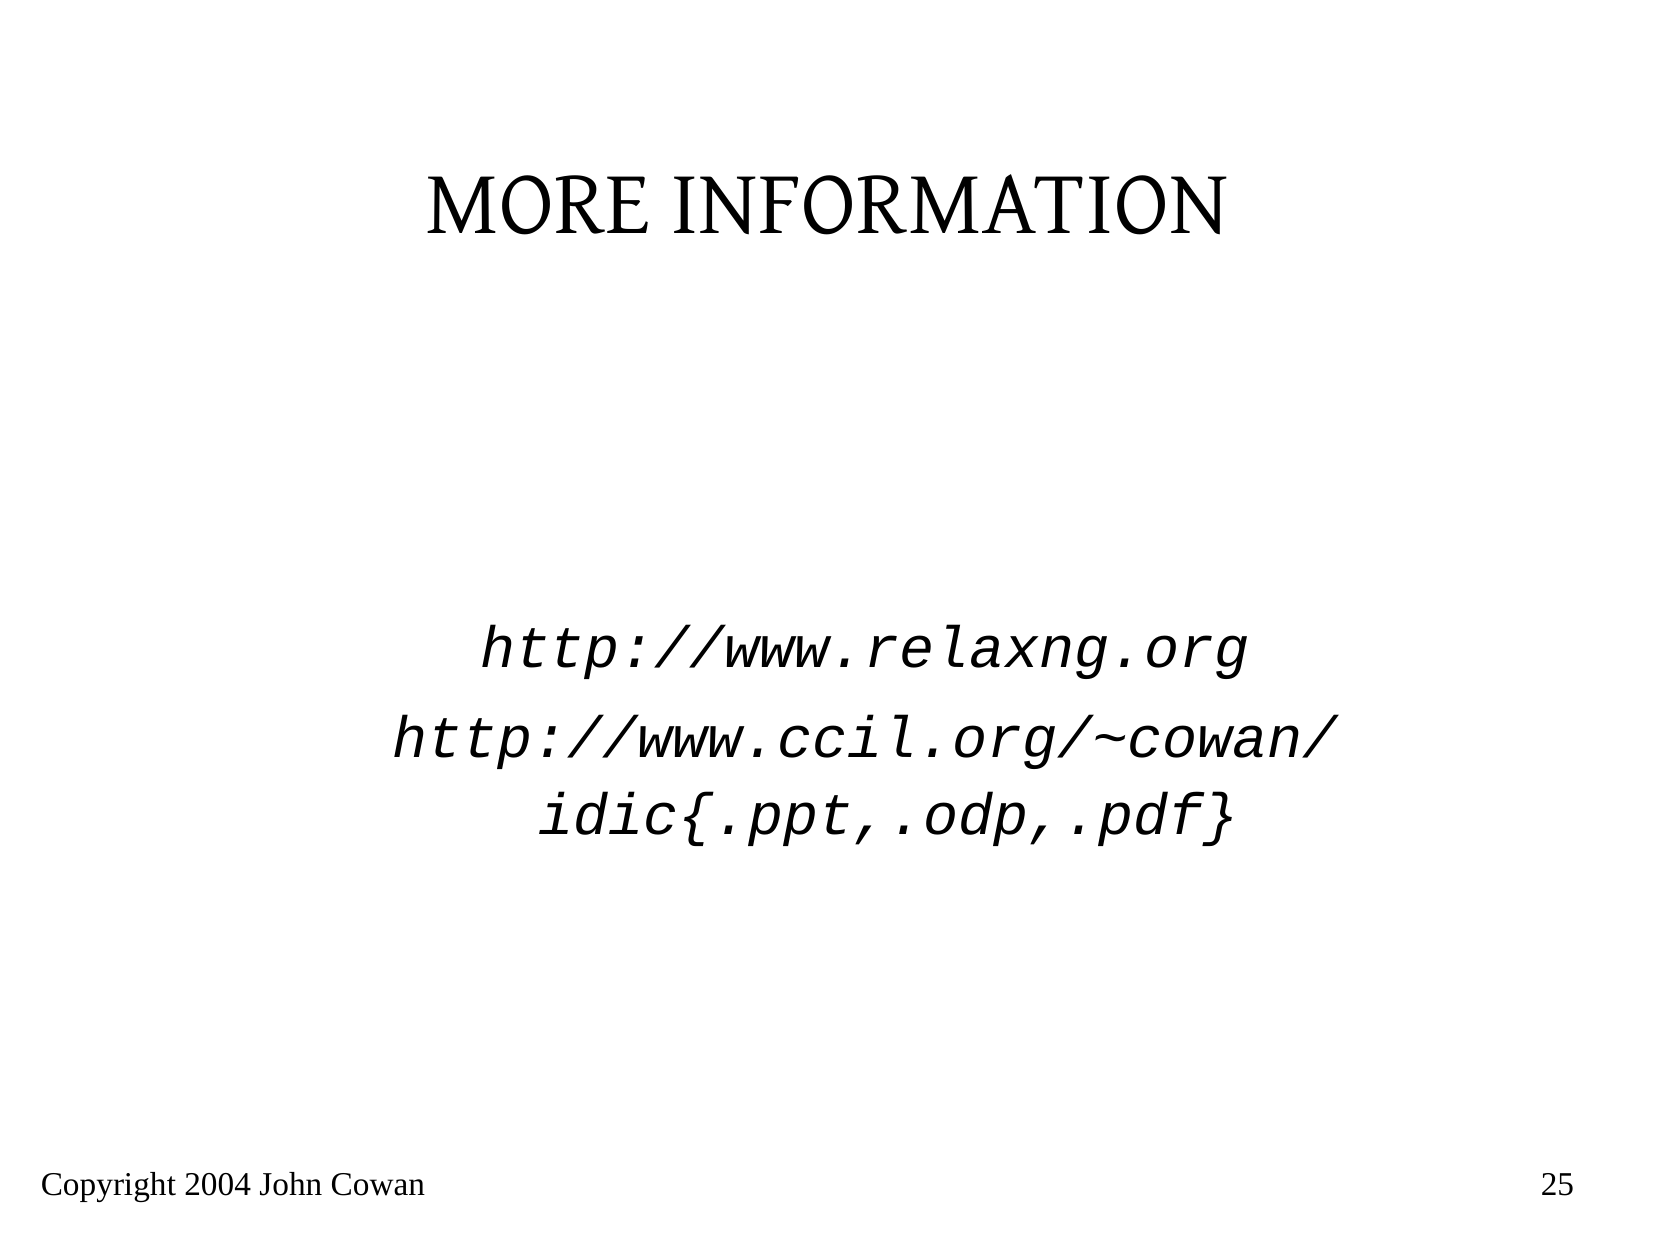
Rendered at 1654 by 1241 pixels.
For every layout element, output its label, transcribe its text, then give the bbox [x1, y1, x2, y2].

title MORE INFORMATION [121, 102, 1534, 311]
subtitle http://www.relaxng.org http://www.ccil.org/~cowan/idic{.ppt,.odp,.pdf} [121, 344, 1534, 1127]
